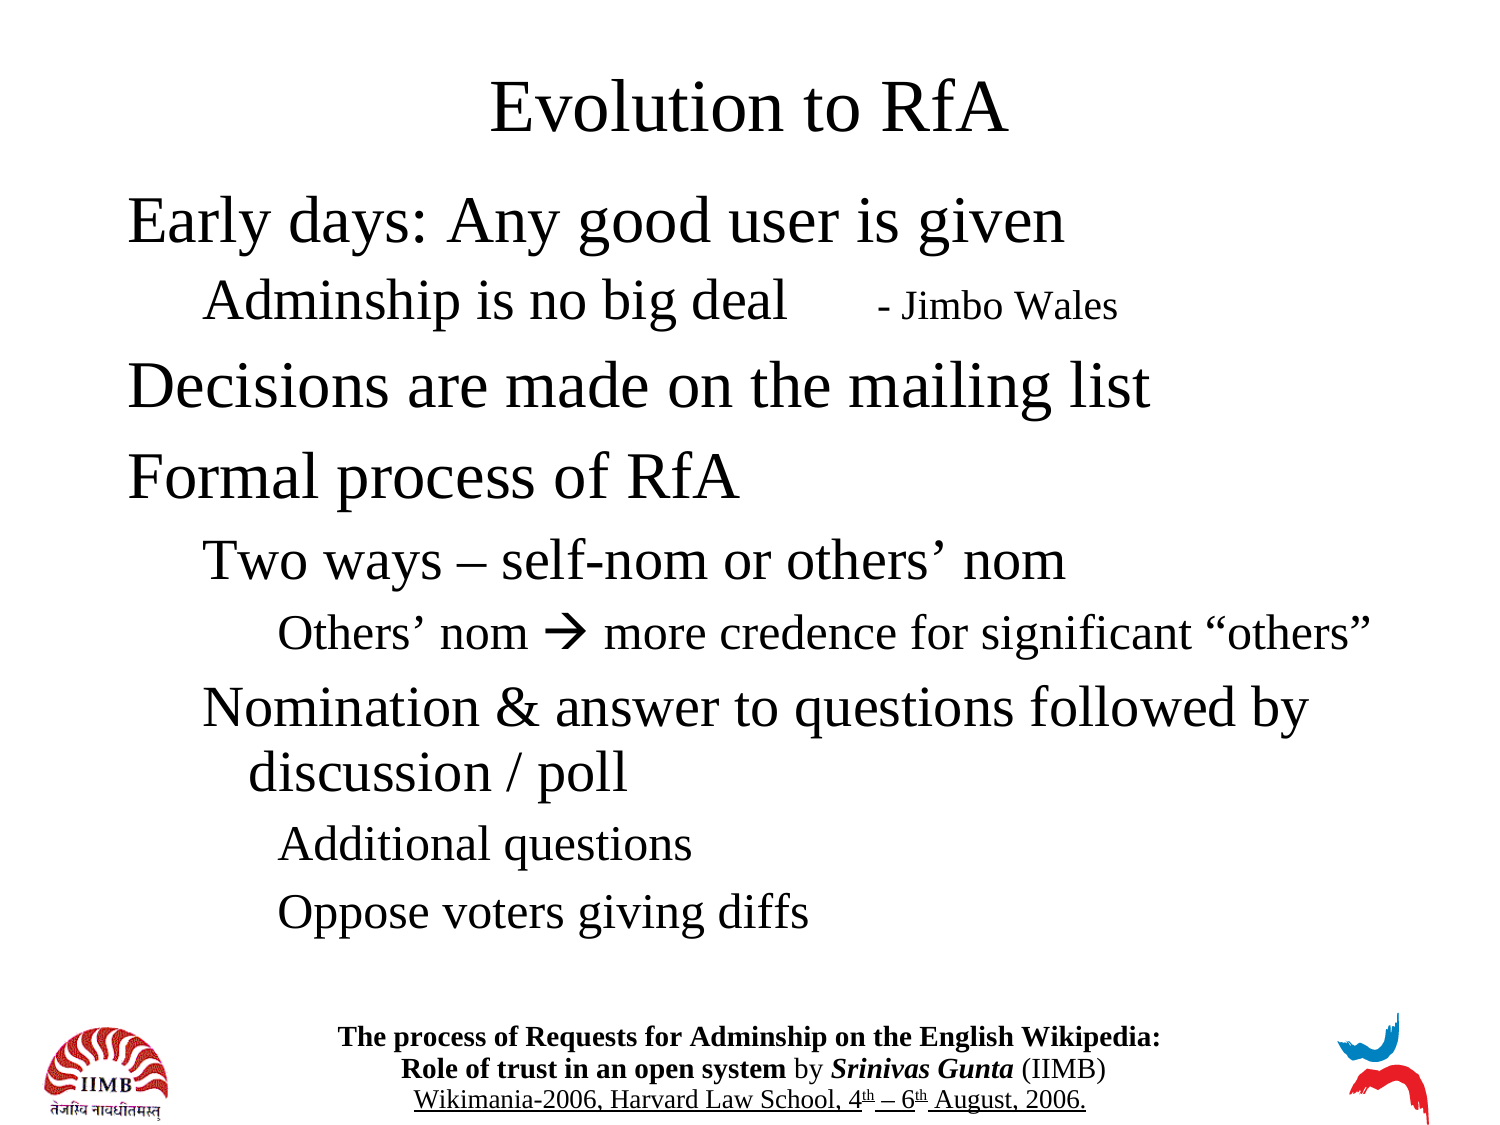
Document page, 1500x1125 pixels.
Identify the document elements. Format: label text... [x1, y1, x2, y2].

list Early days: Any good user is given Adminship is no big deal - Jimbo Wales Decisions are made on the mailing list Formal process of RfA Two ways – self-nom or others’ nom Others’ nom  more credence for significant “others” Nomination & answer to questions followed by discussion / poll Additional questions Oppose voters giving diffs [112, 174, 1438, 1001]
title Evolution to RfA [112, 37, 1388, 174]
picture [1337, 1012, 1431, 1125]
